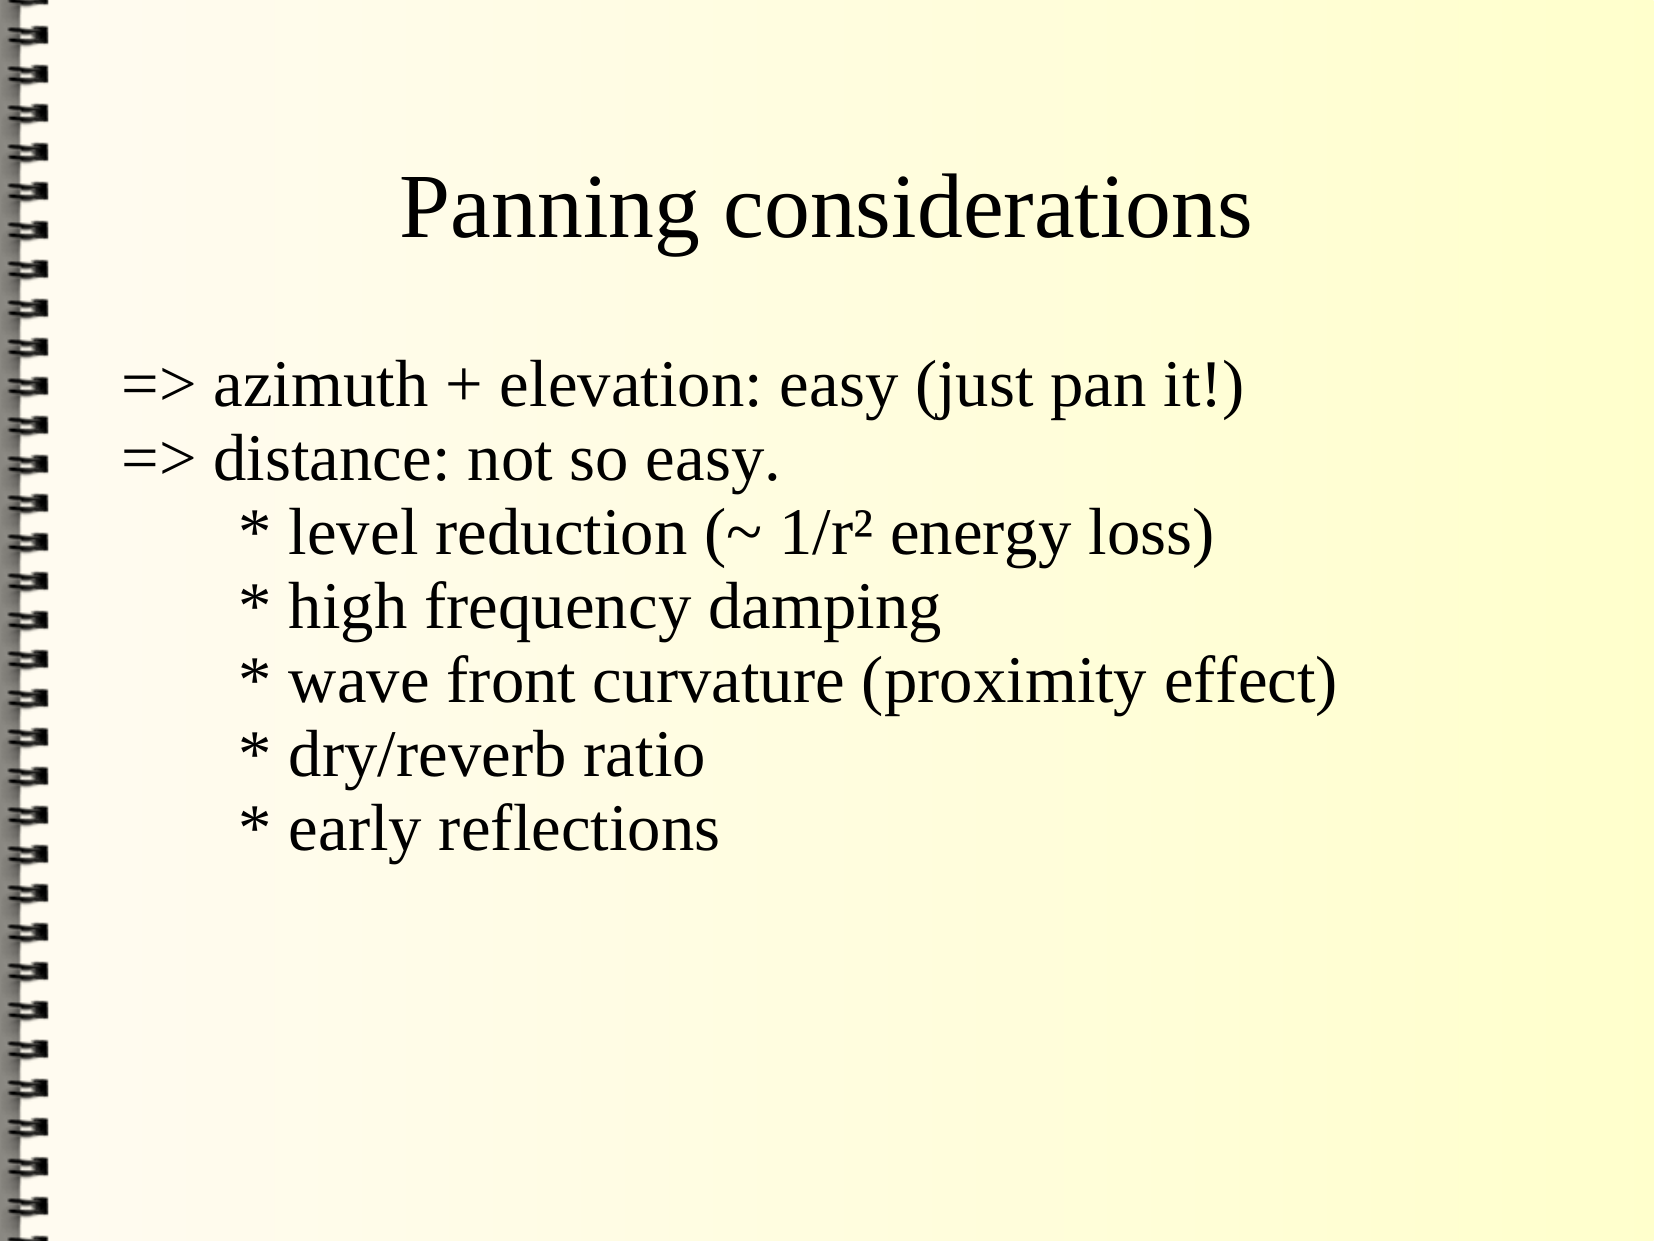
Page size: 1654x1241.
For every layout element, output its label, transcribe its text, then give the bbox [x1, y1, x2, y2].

title Panning considerations [121, 110, 1534, 303]
picture [0, 0, 1654, 1241]
subtitle => azimuth + elevation: easy (just pan it!) => distance: not so easy. * level reduction (~ 1/r² energy loss) * high frequency damping * wave front curvature (proximity effect) * dry/reverb ratio * early reflections [121, 346, 1534, 1162]
